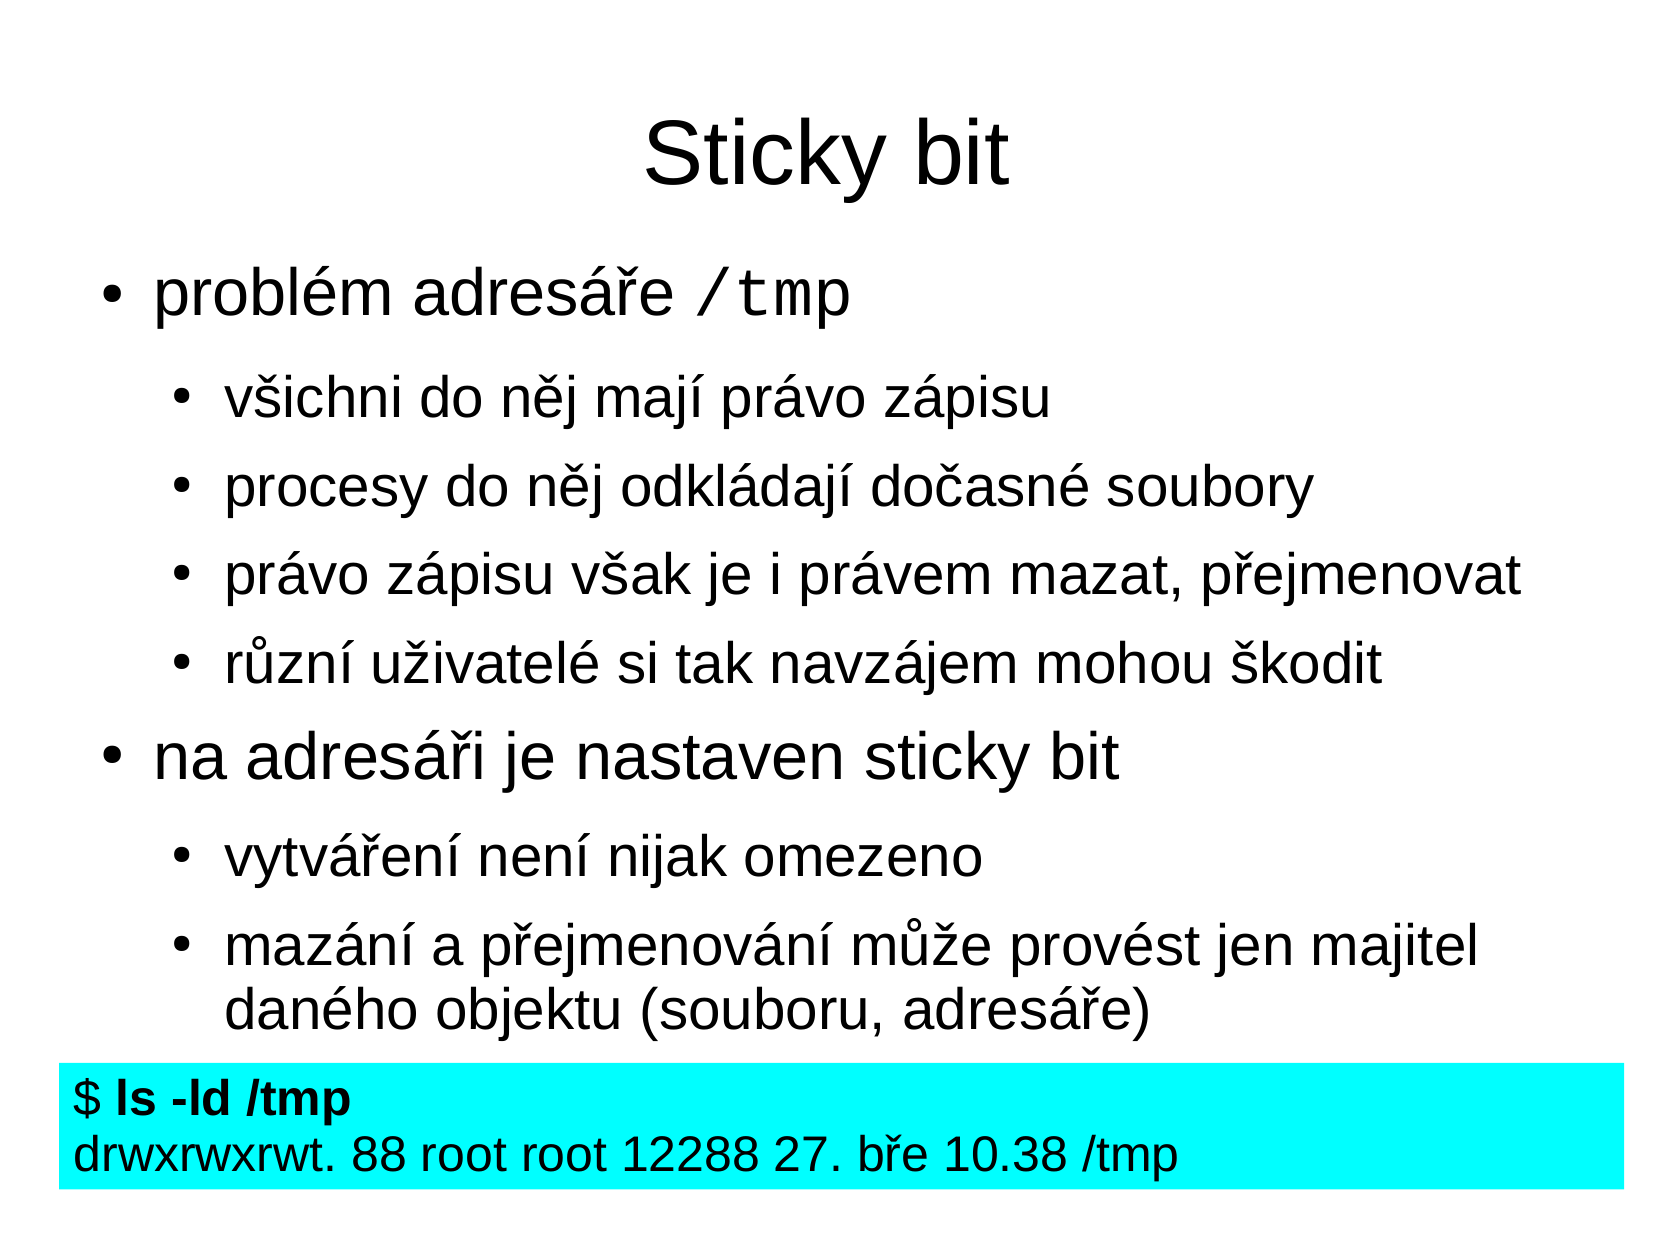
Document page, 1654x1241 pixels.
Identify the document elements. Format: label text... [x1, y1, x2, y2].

title Sticky bit [82, 56, 1571, 250]
text_box $ ls -ld /tmp drwxrwxrwt. 88 root root 12288 27. bře 10.38 /tmp [59, 1062, 1625, 1190]
list problém adresáře /tmp všichni do něj mají právo zápisu procesy do něj odkládají dočasné soubory právo zápisu však je i právem mazat, přejmenovat různí uživatelé si tak navzájem mohou škodit na adresáři je nastaven sticky bit vytváření není nijak omezeno mazání a přejmenování může provést jen majitel daného objektu (souboru, adresáře) [82, 254, 1571, 1059]
